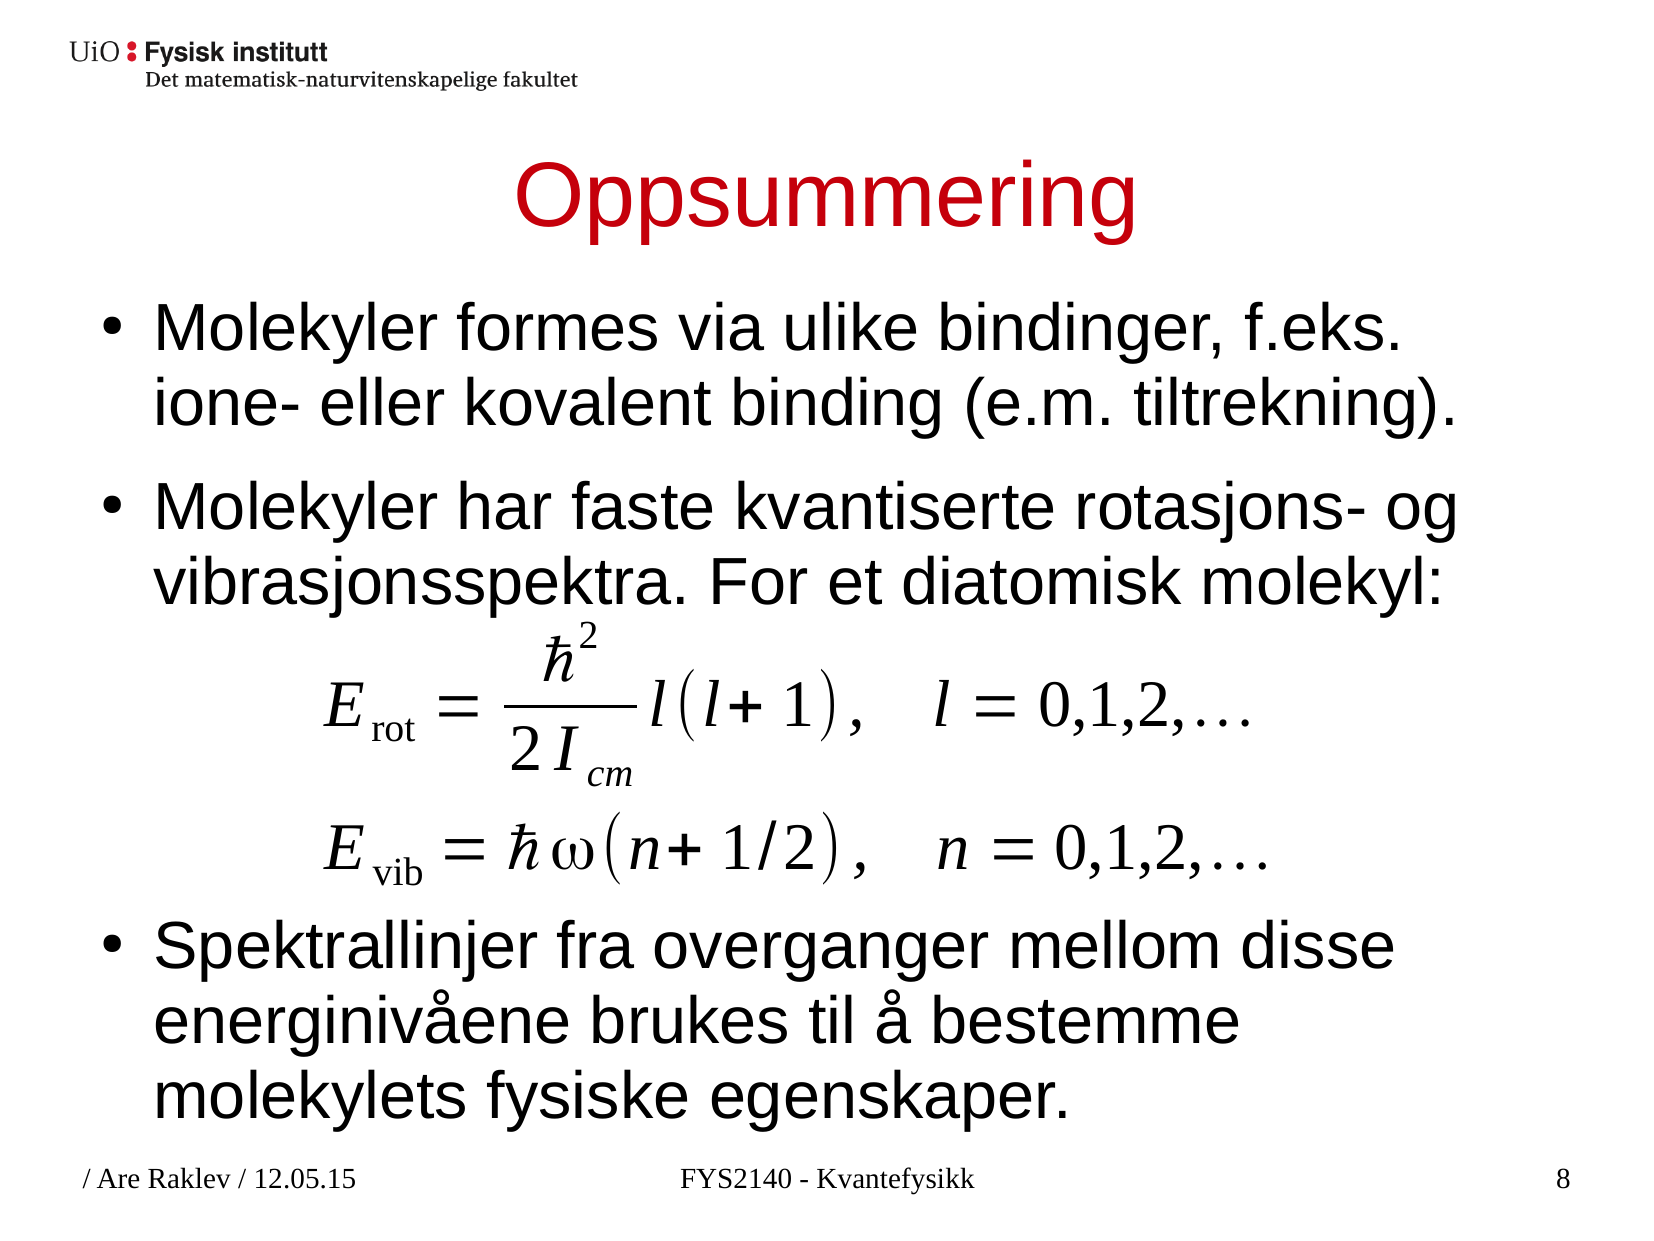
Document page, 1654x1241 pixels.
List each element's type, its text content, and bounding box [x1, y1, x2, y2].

chart [313, 612, 1262, 796]
picture [68, 37, 581, 93]
title Oppsummering [82, 90, 1571, 298]
list Molekyler formes via ulike bindinger, f.eks. ione- eller kovalent binding (e.m. tiltrekning). Molekyler har faste kvantiserte rotasjons- og vibrasjonsspektra. For et diatomisk molekyl: Spektrallinjer fra overganger mellom disse energinivåene brukes til å bestemme molekylets fysiske egenskaper. [82, 290, 1538, 1132]
chart [313, 807, 1280, 894]
